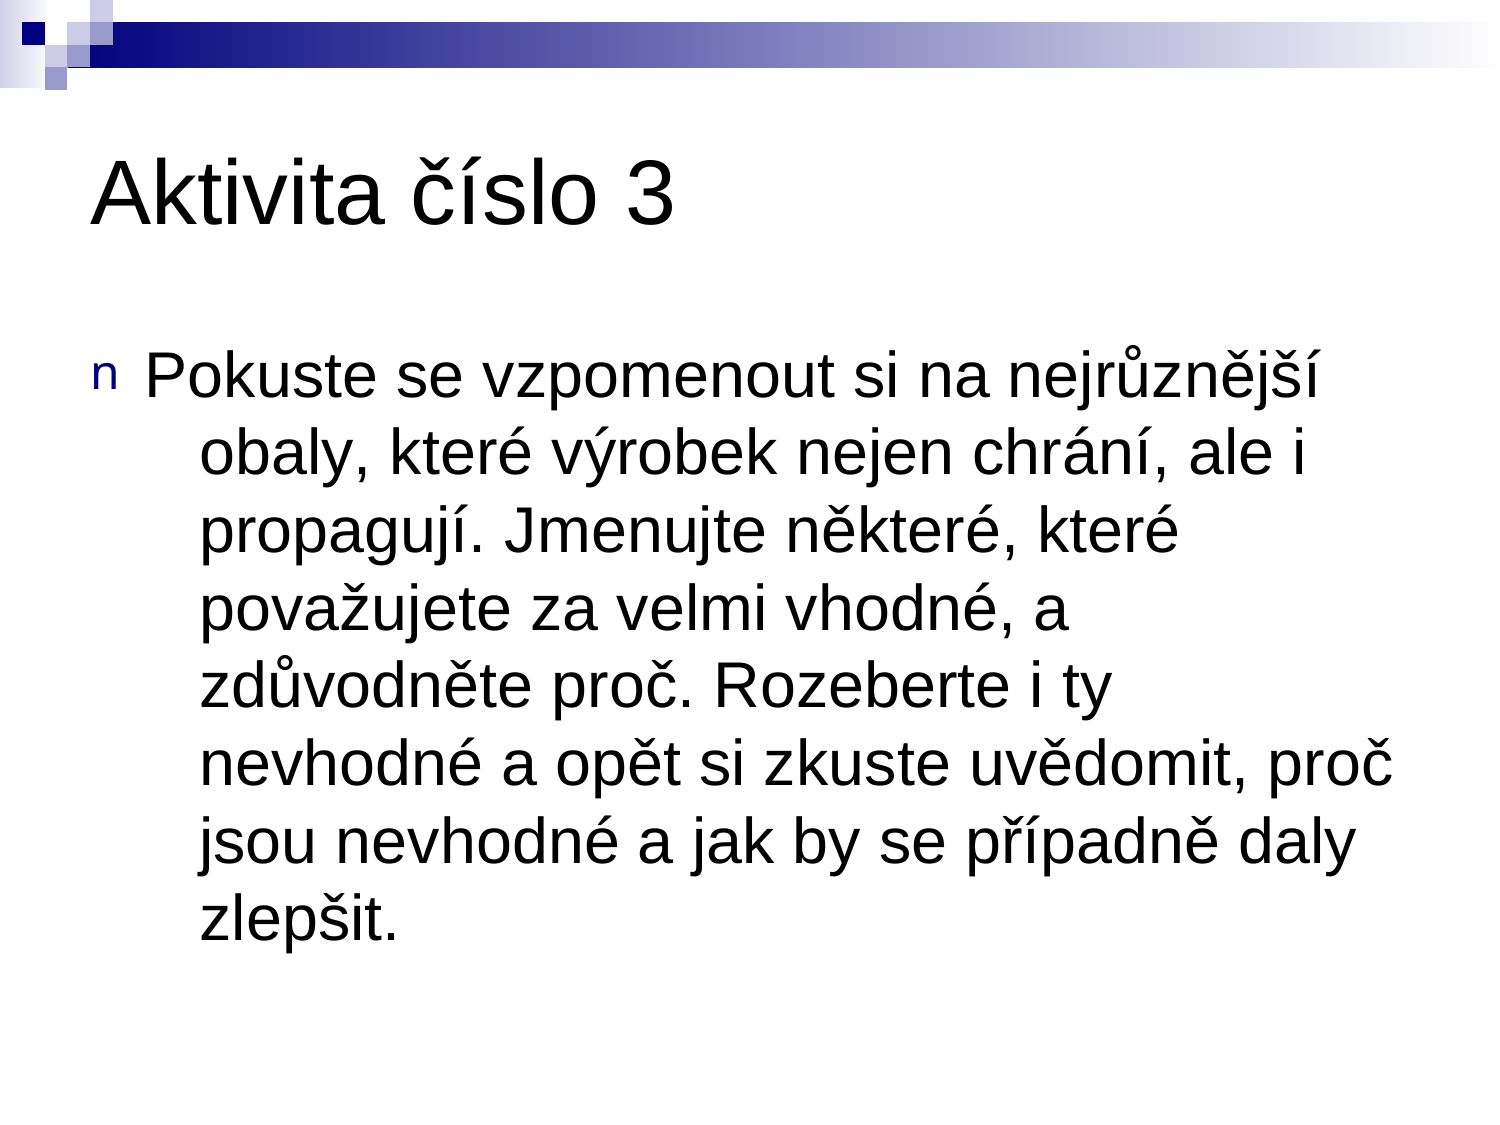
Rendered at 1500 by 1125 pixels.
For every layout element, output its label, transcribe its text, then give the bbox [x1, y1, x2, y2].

list Pokuste se vzpomenout si na nejrůznější obaly, které výrobek nejen chrání, ale i propagují. Jmenujte některé, které považujete za velmi vhodné, a zdůvodněte proč. Rozeberte i ty nevhodné a opět si zkuste uvědomit, proč jsou nevhodné a jak by se případně daly zlepšit. [75, 324, 1426, 963]
title Aktivita číslo 3 [75, 75, 1426, 300]
